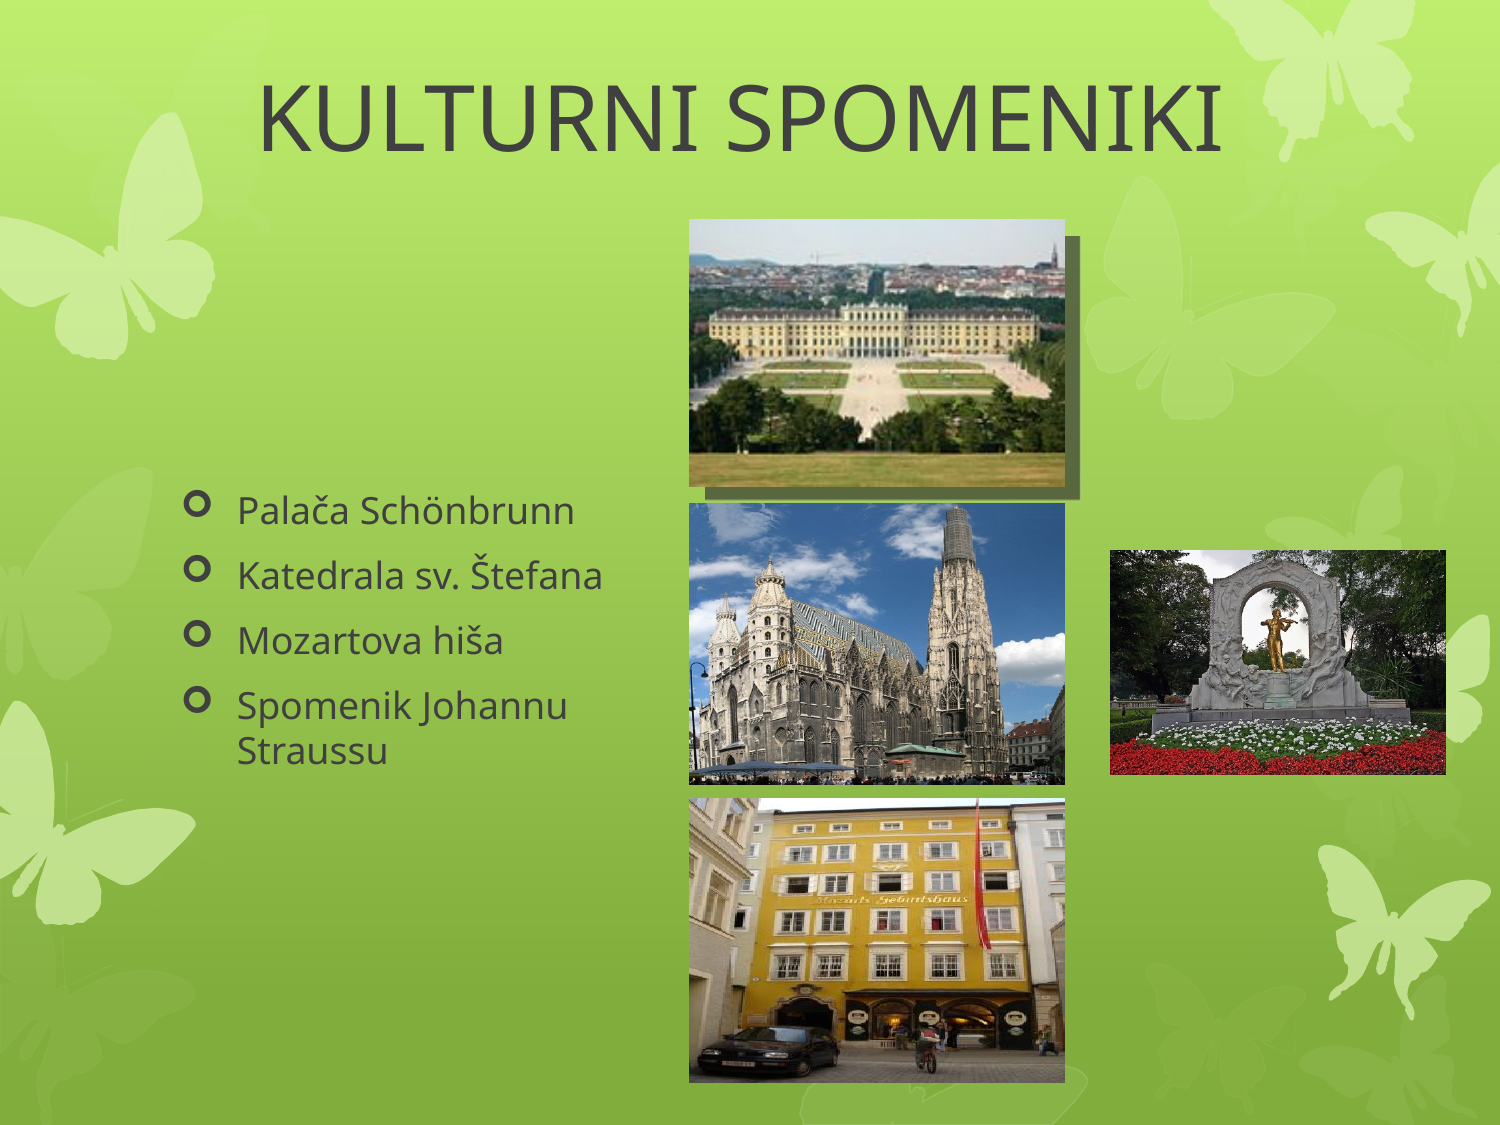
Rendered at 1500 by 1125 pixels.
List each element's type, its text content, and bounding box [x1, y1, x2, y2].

picture [1110, 550, 1446, 775]
picture [689, 798, 1065, 1084]
list Palača Schönbrunn Katedrala sv. Štefana Mozartova hiša Spomenik Johannu Straussu [165, 296, 736, 962]
title KULTURNI SPOMENIKI [64, 20, 1415, 208]
picture [689, 219, 1065, 487]
picture [689, 503, 1065, 785]
